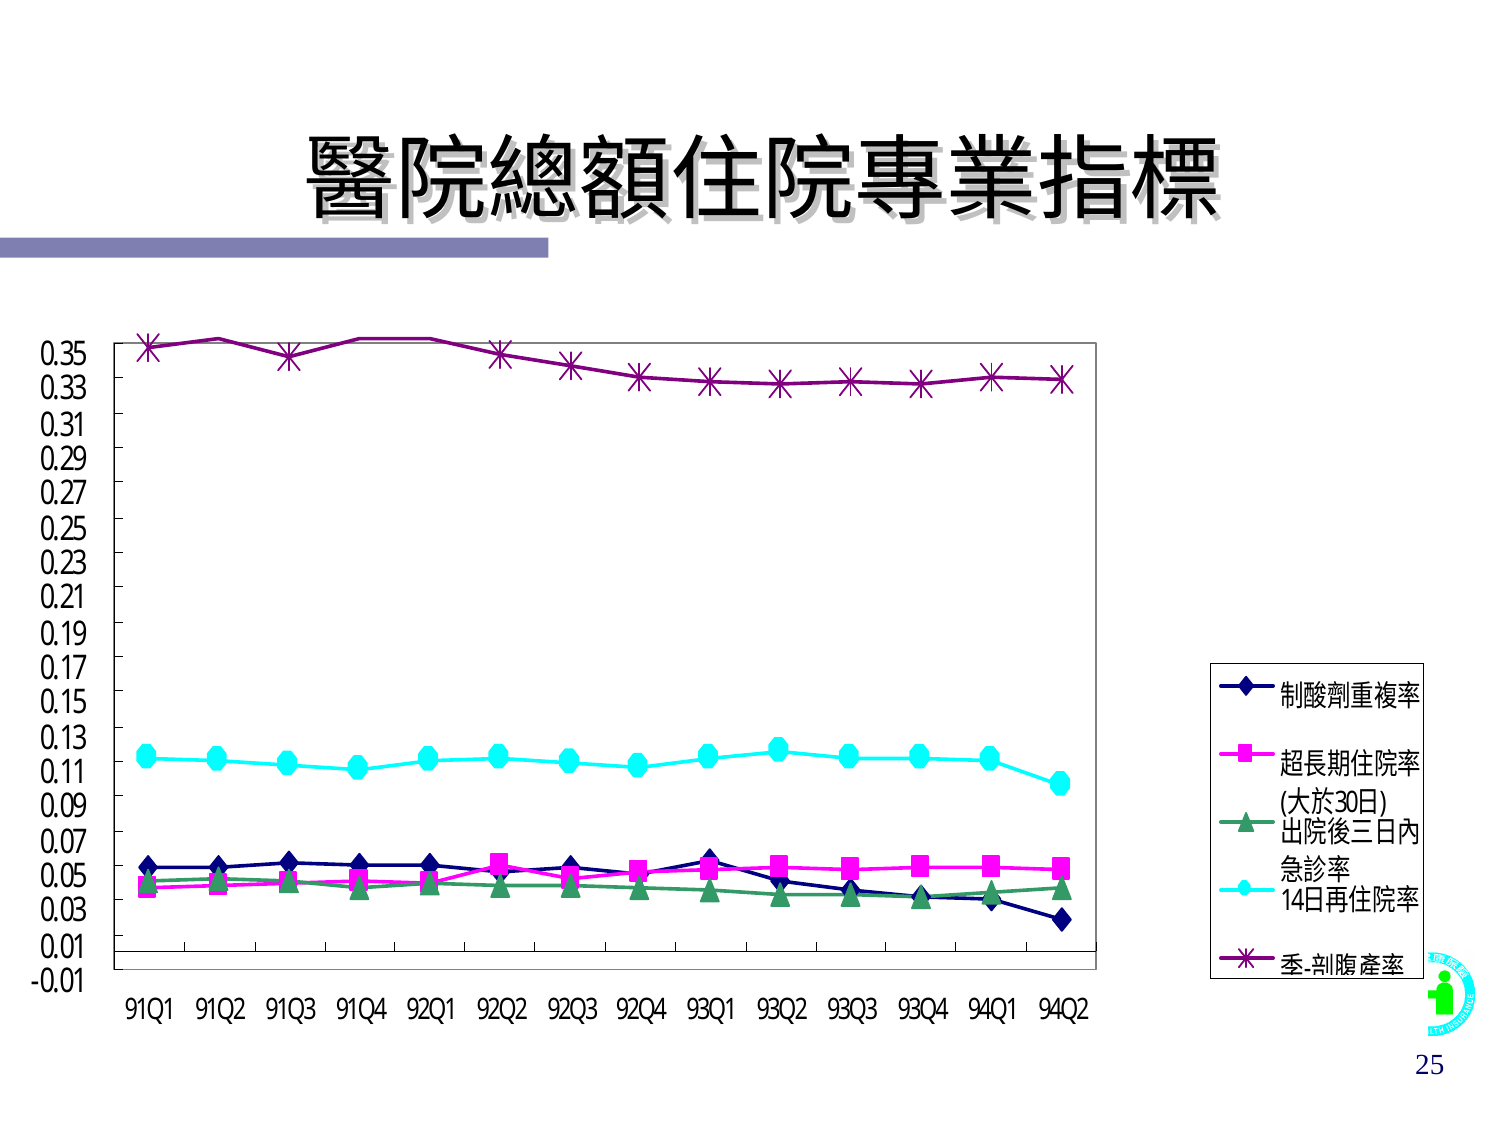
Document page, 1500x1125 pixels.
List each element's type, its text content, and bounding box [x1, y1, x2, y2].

text_box [1400, 1037, 1476, 1125]
chart [0, 299, 1438, 1063]
title 醫院總額住院專業指標 [125, 50, 1401, 238]
